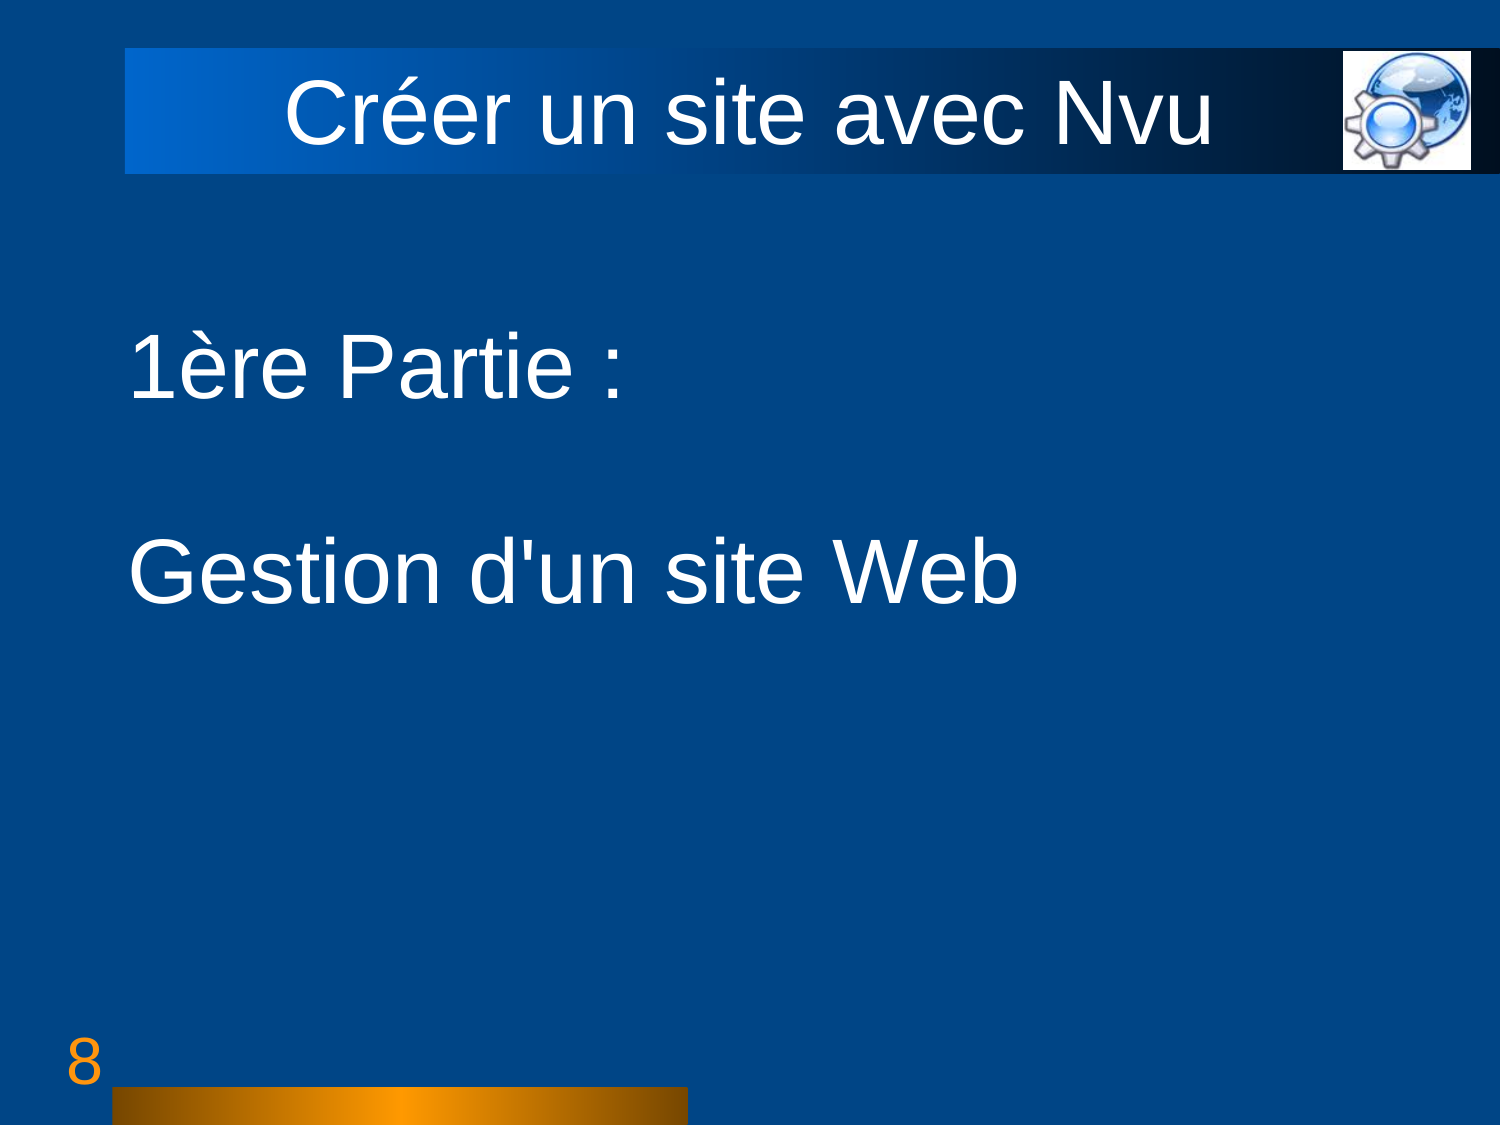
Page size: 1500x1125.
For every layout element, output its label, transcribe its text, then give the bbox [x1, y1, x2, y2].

picture [1388, 51, 1471, 170]
title Créer un site avec Nvu [112, 19, 1388, 207]
title 1ère Partie : Gestion d'un site Web [112, 306, 1388, 632]
